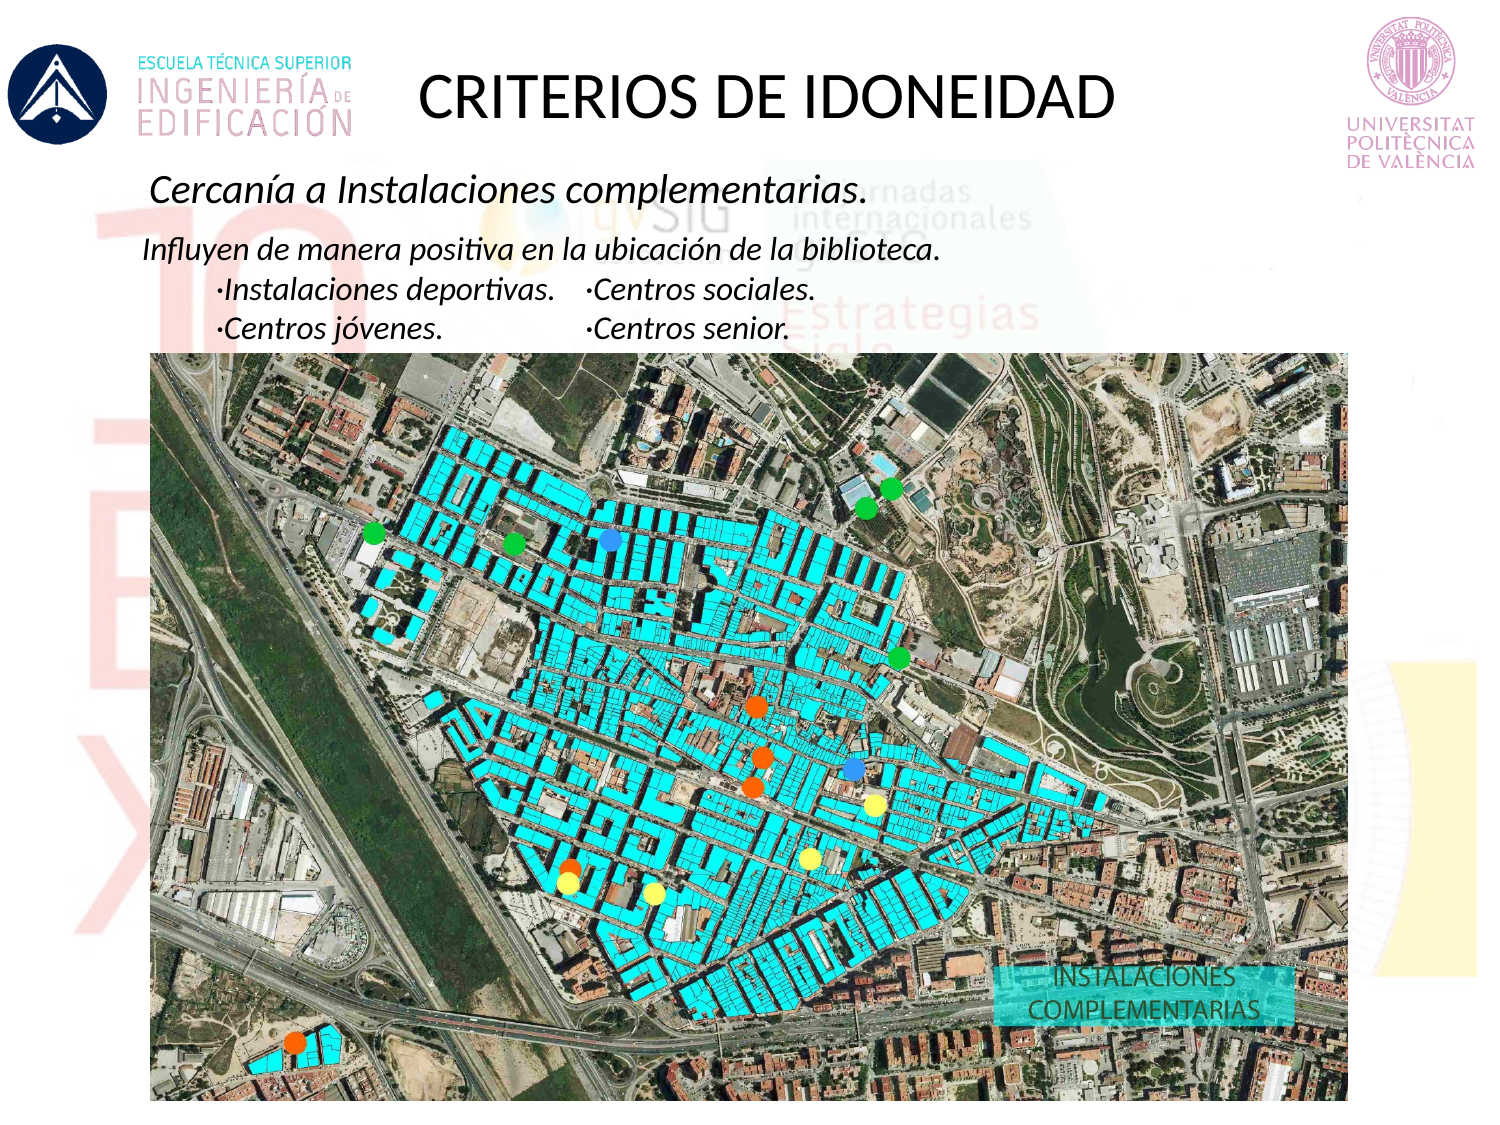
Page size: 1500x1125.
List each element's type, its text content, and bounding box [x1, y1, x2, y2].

text_box Cercanía a Instalaciones complementarias. [51, 154, 1447, 219]
picture [0, 0, 1491, 1125]
text_box CRITERIOS DE IDONEIDAD [288, 44, 1248, 140]
text_box Influyen de manera positiva en la ubicación de la biblioteca. ·Instalaciones deportivas. ·Centros sociales. ·Centros jóvenes. ·Centros senior. [52, 219, 1248, 395]
